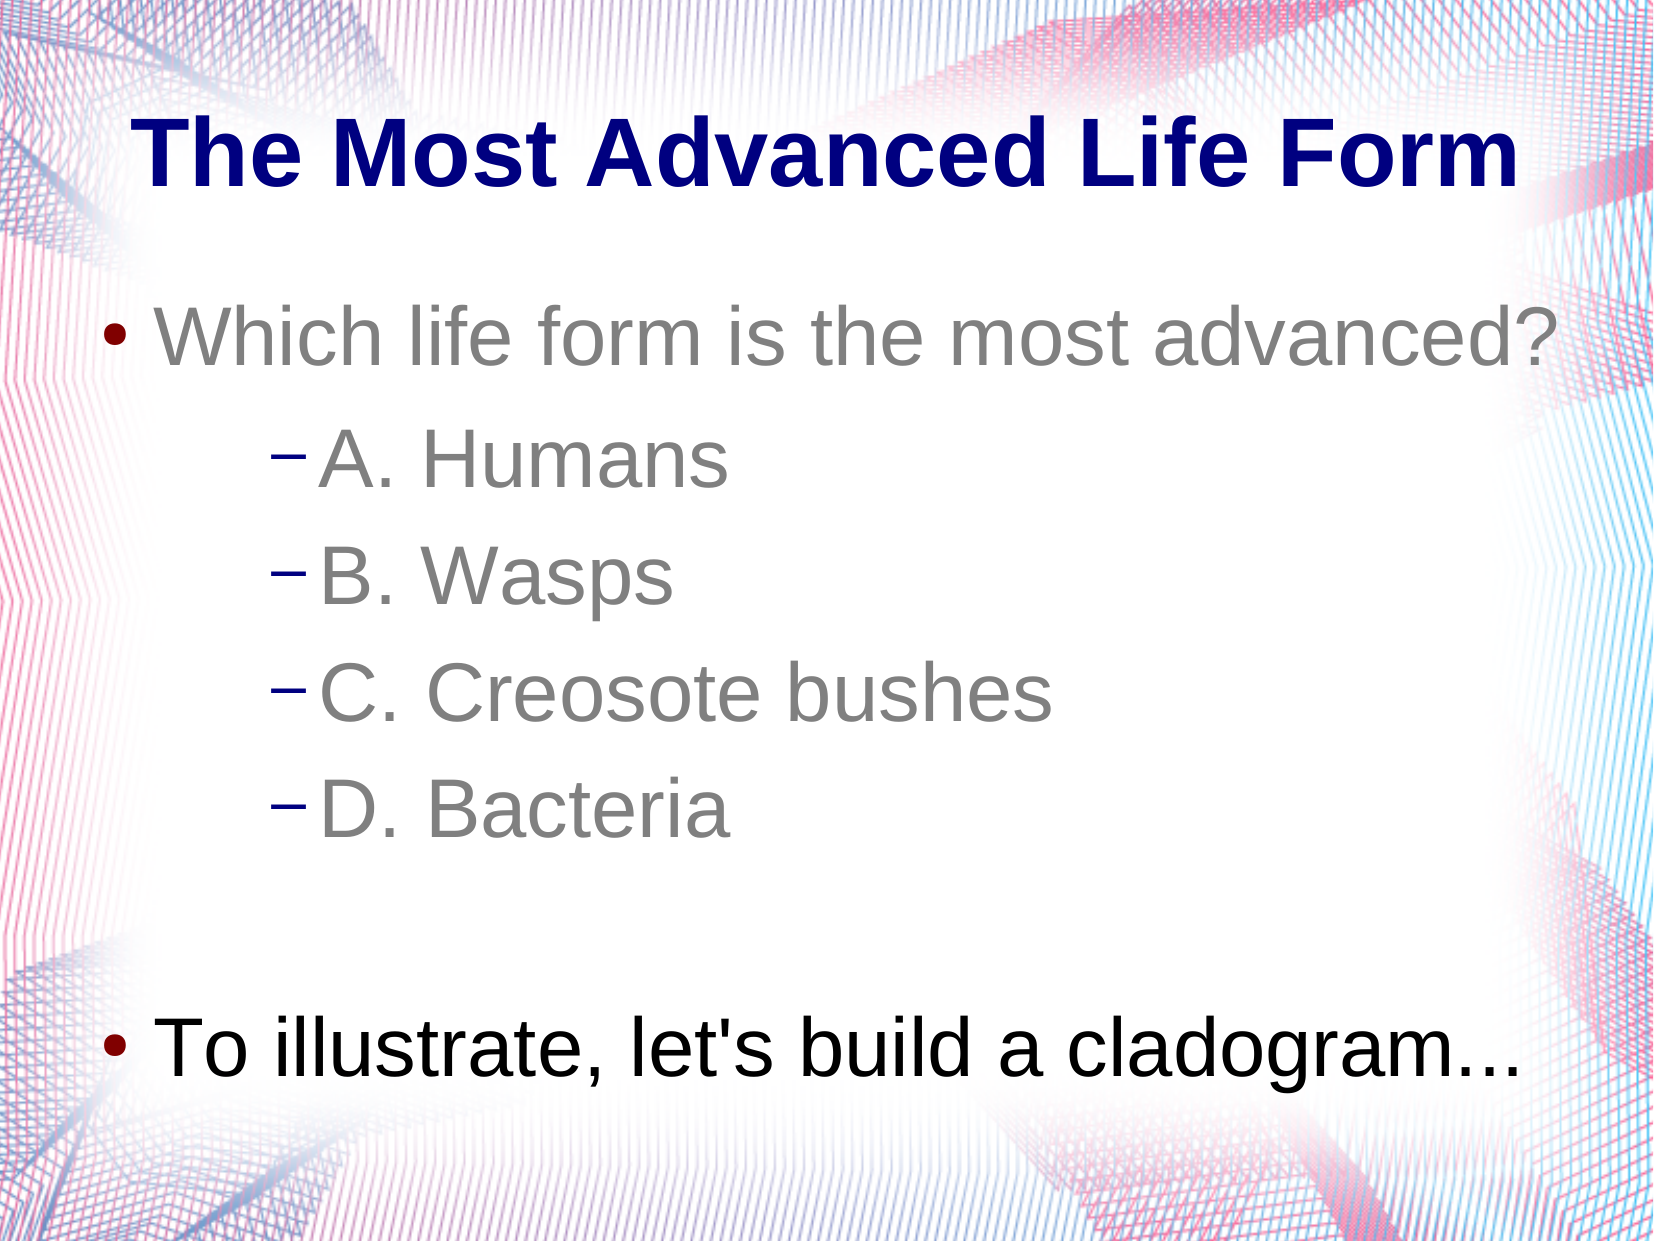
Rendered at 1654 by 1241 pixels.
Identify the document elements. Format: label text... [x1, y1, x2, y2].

picture [0, 0, 1654, 1241]
title The Most Advanced Life Form [82, 49, 1571, 257]
list Which life form is the most advanced? A. Humans B. Wasps C. Creosote bushes D. Bacteria To illustrate, let's build a cladogram... [82, 290, 1571, 1109]
